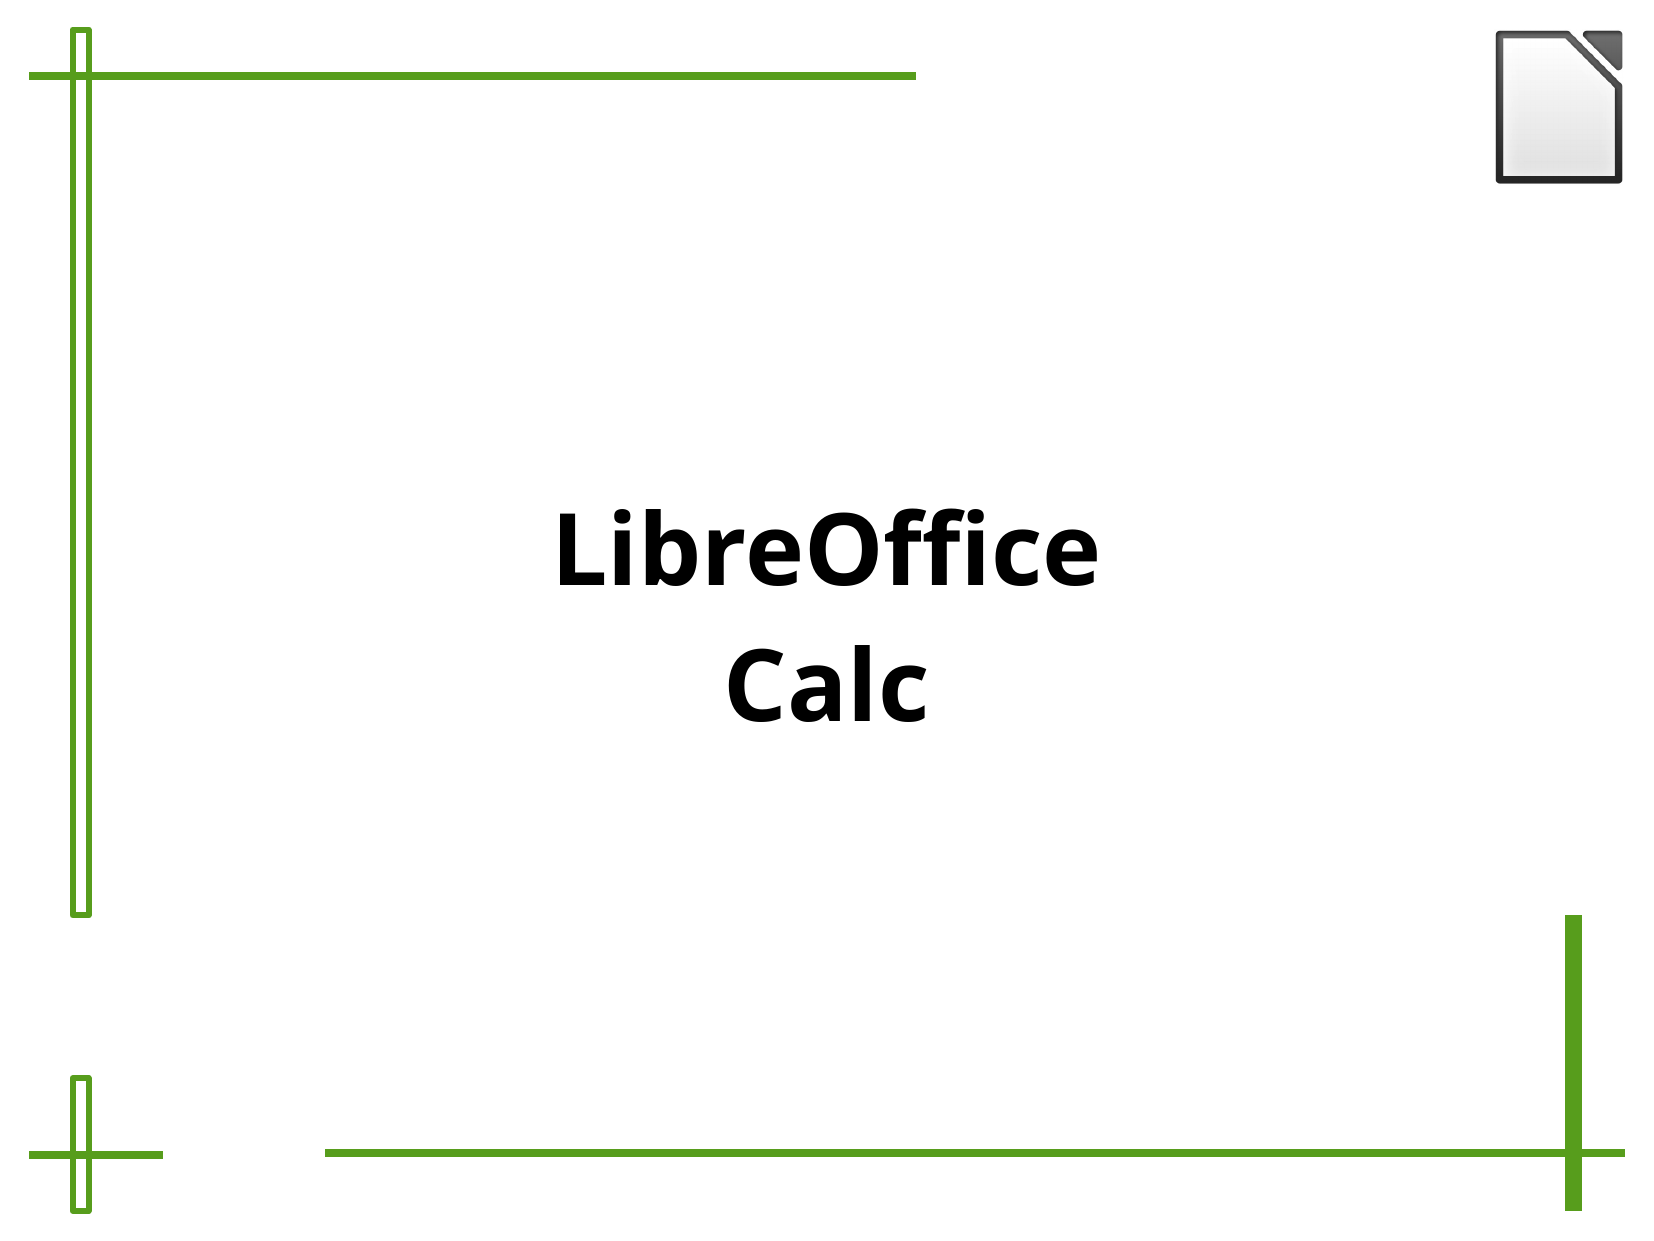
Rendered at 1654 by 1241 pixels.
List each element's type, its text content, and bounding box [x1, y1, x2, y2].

picture [1494, 29, 1624, 186]
subtitle LibreOffice Calc [118, 118, 1536, 1111]
